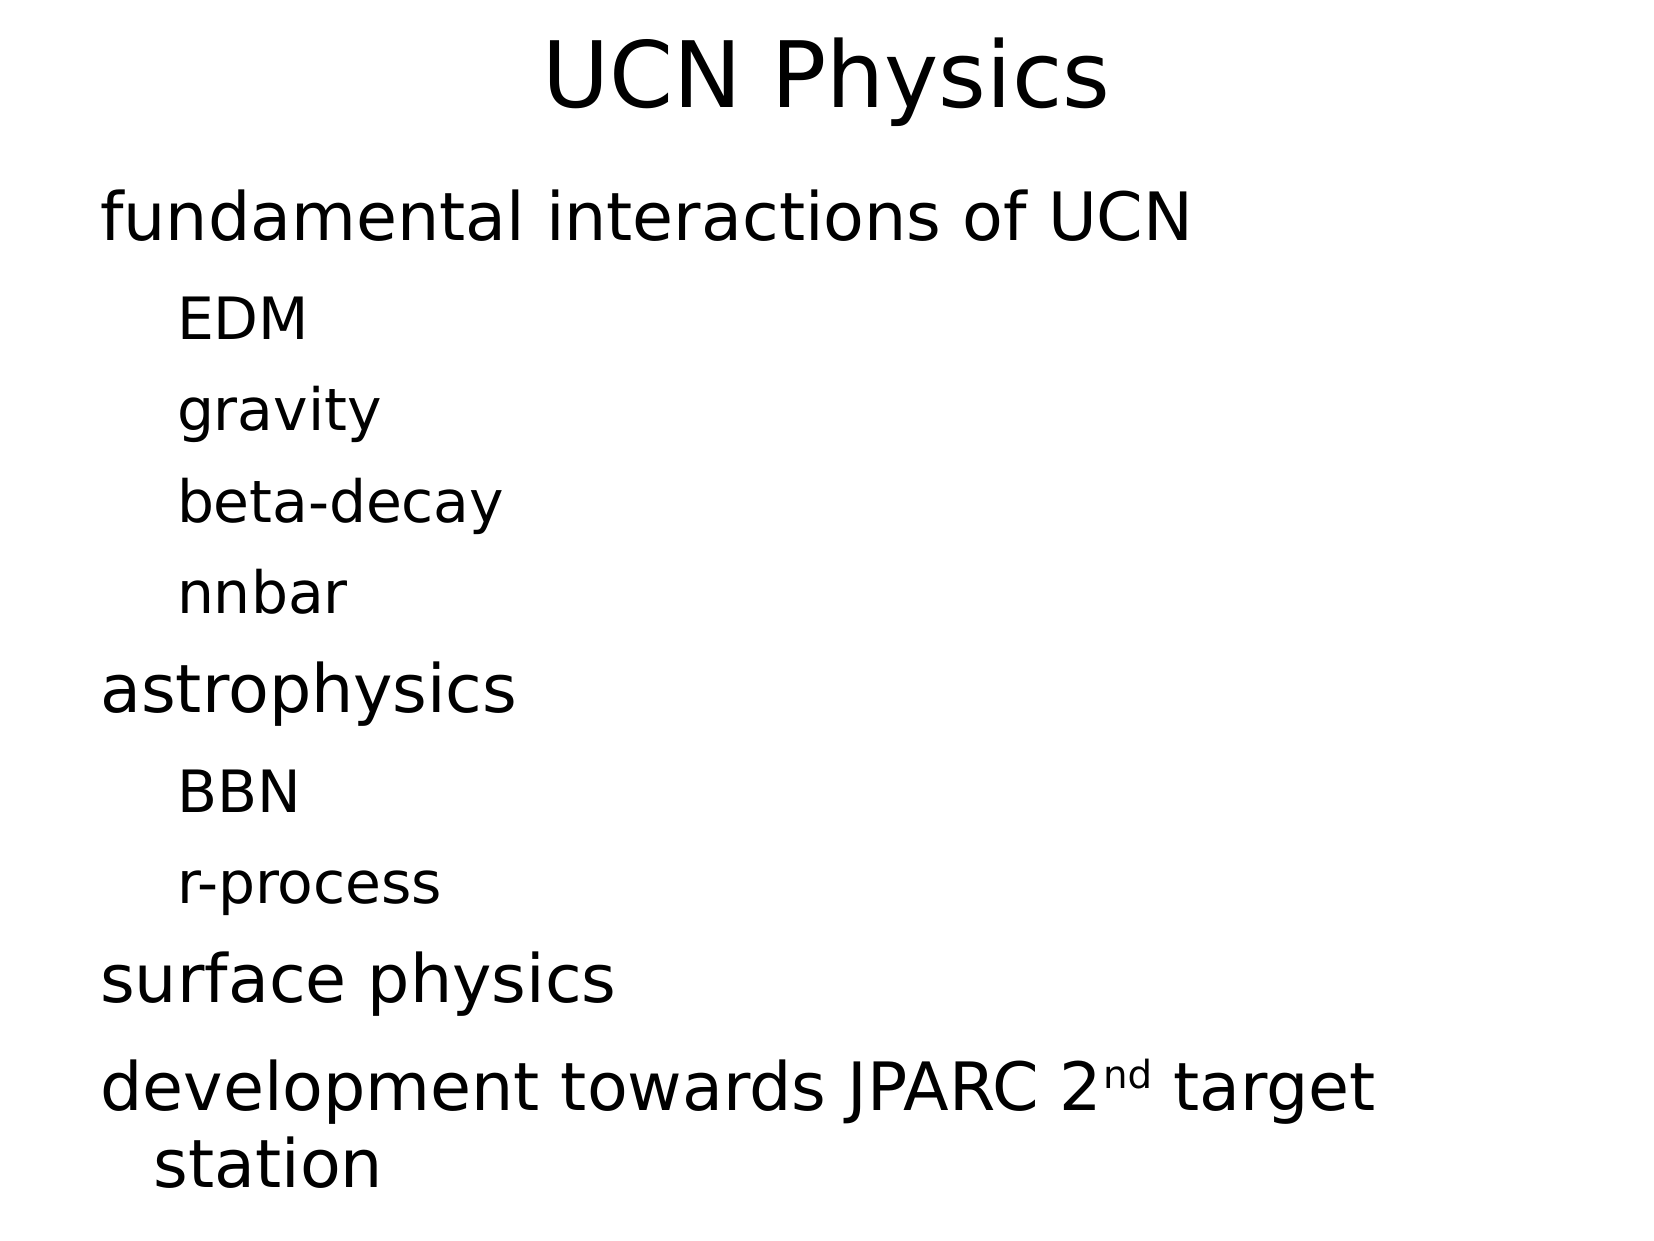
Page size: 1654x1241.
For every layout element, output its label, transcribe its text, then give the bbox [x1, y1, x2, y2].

list fundamental interactions of UCN EDM gravity beta-decay nnbar astrophysics BBN r-process surface physics development towards JPARC 2nd target station [82, 177, 1571, 1206]
title UCN Physics [82, 0, 1571, 173]
